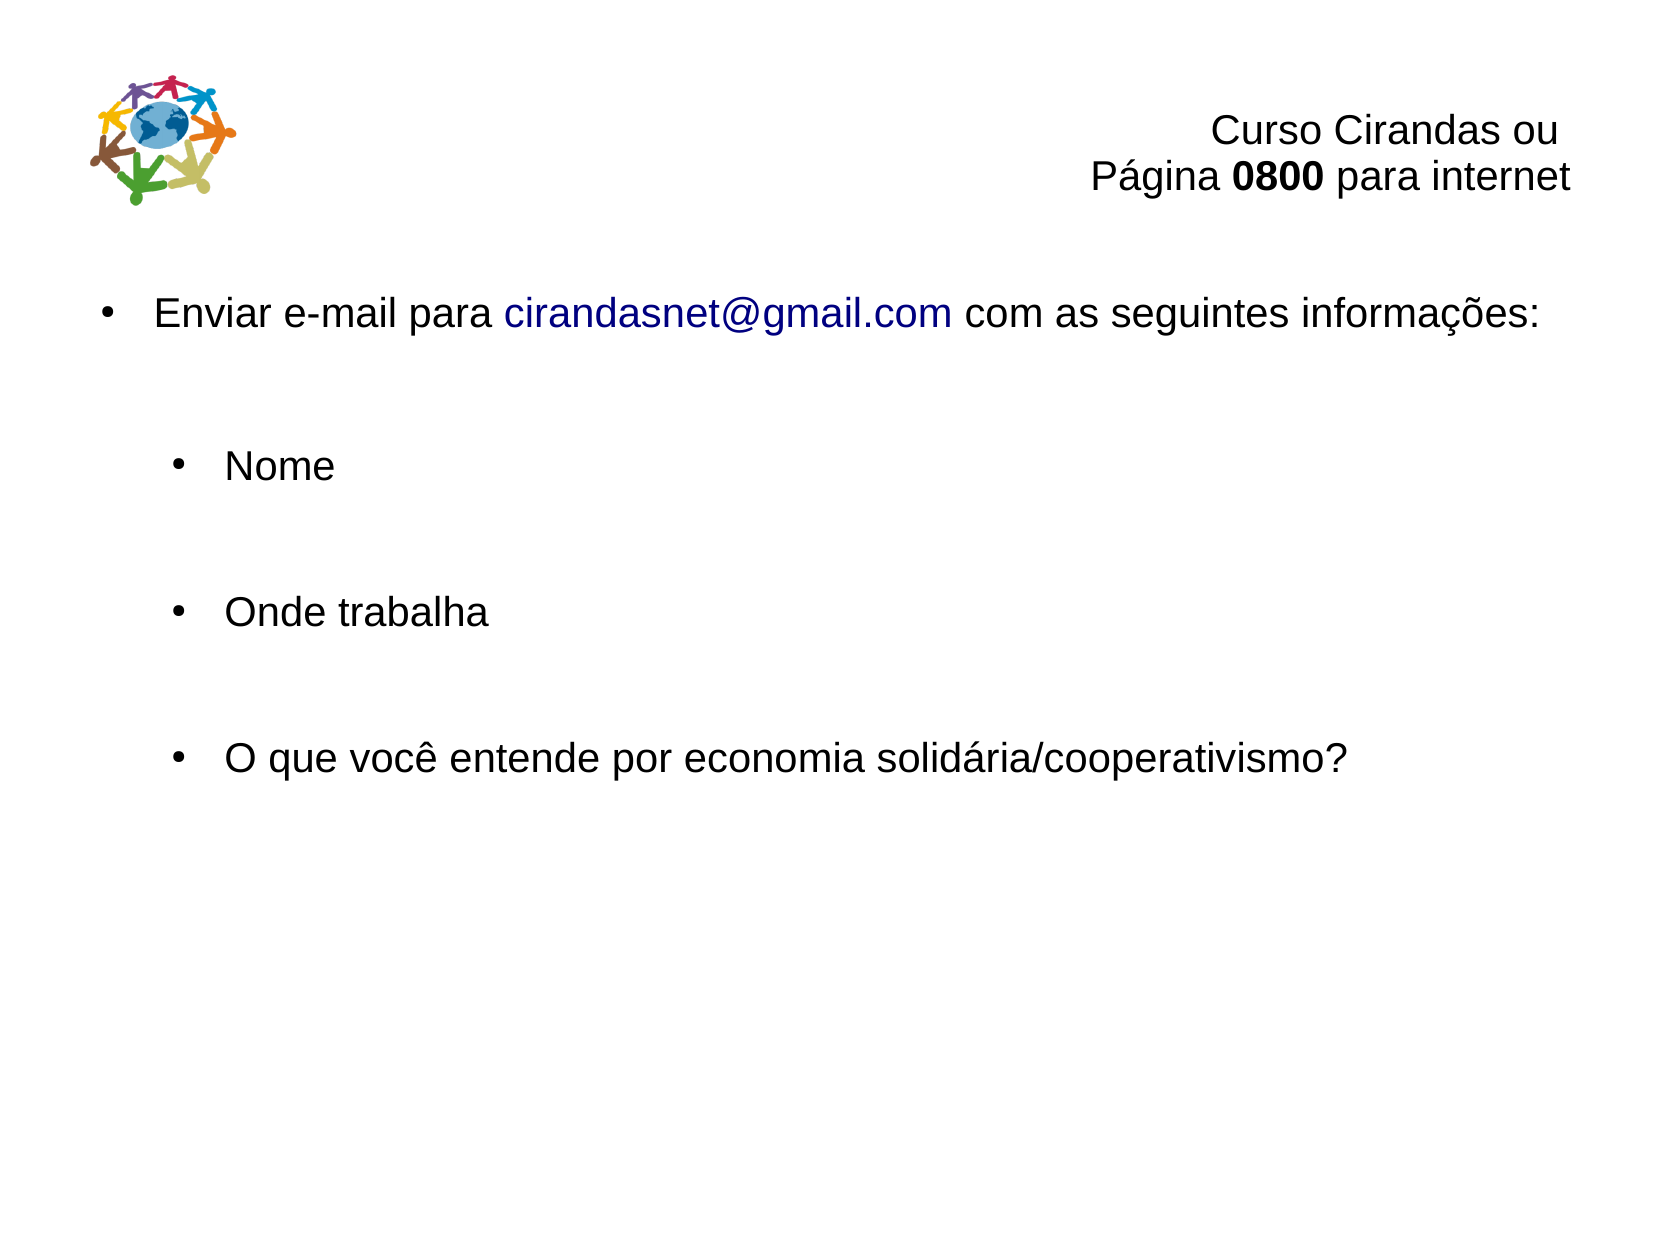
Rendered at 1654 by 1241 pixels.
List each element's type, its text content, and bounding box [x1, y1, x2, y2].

list Enviar e-mail para cirandasnet@gmail.com com as seguintes informações: Nome Onde trabalha O que você entende por economia solidária/cooperativismo? [82, 290, 1571, 1109]
title Curso Cirandas ou Página 0800 para internet [82, 49, 1571, 257]
